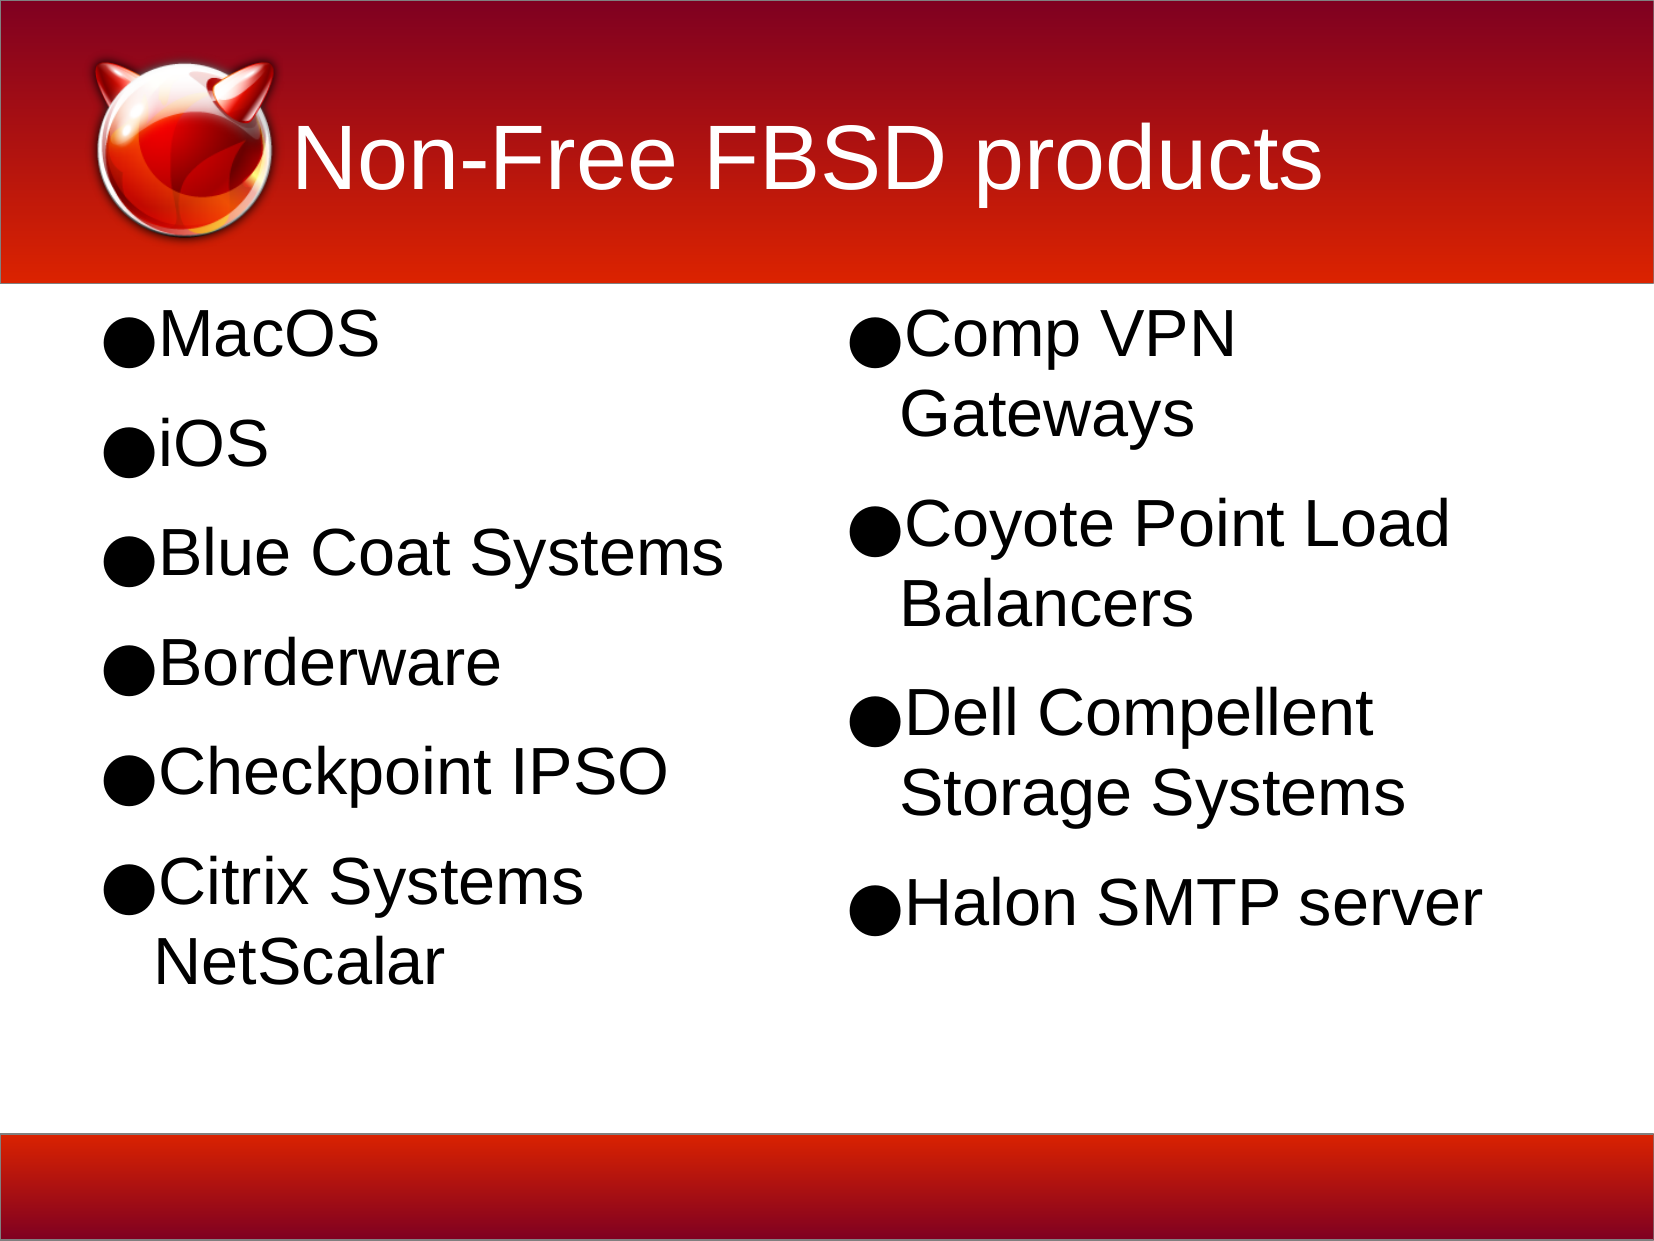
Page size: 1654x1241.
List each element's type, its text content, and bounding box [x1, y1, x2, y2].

text_box Comp VPN Gateways Coyote Point Load Balancers Dell Compellent Storage Systems Halon SMTP server [828, 290, 1539, 1010]
text_box MacOS iOS Blue Coat Systems Borderware Checkpoint IPSO Citrix Systems NetScalar [82, 290, 793, 1010]
text_box Non-Free FBSD products [82, 49, 1536, 257]
